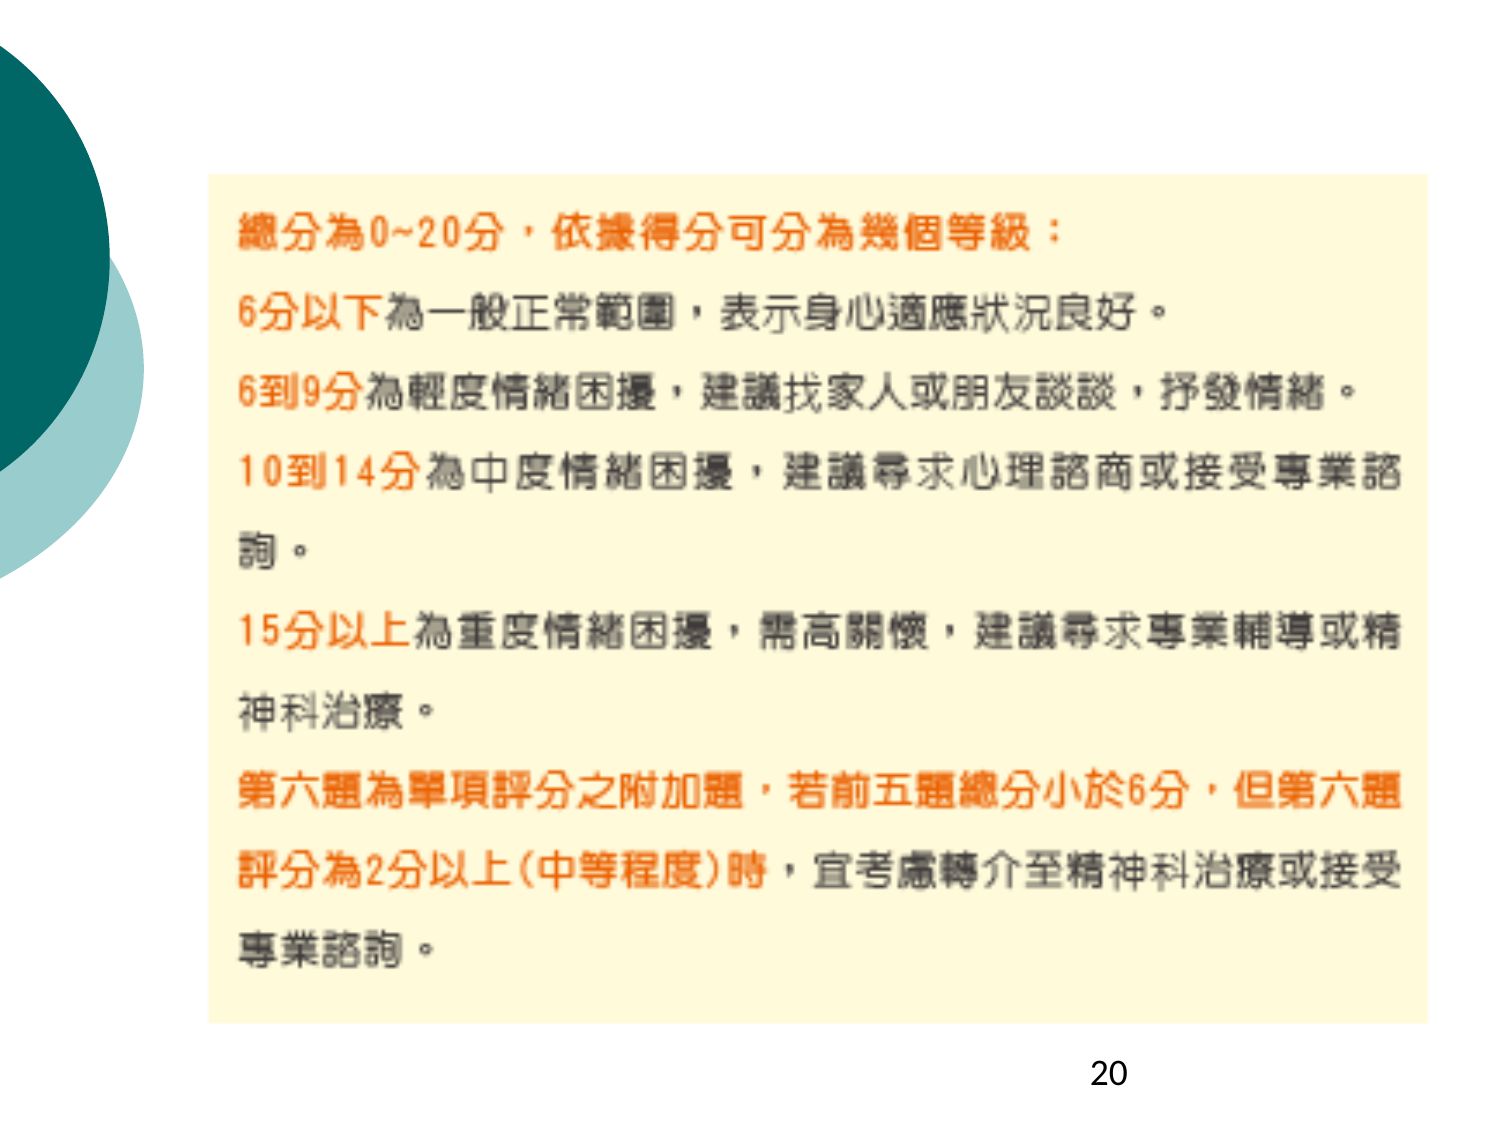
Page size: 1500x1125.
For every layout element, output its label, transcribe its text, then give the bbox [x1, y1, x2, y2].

text_box 20 [1074, 1025, 1426, 1101]
picture [206, 172, 1436, 1035]
